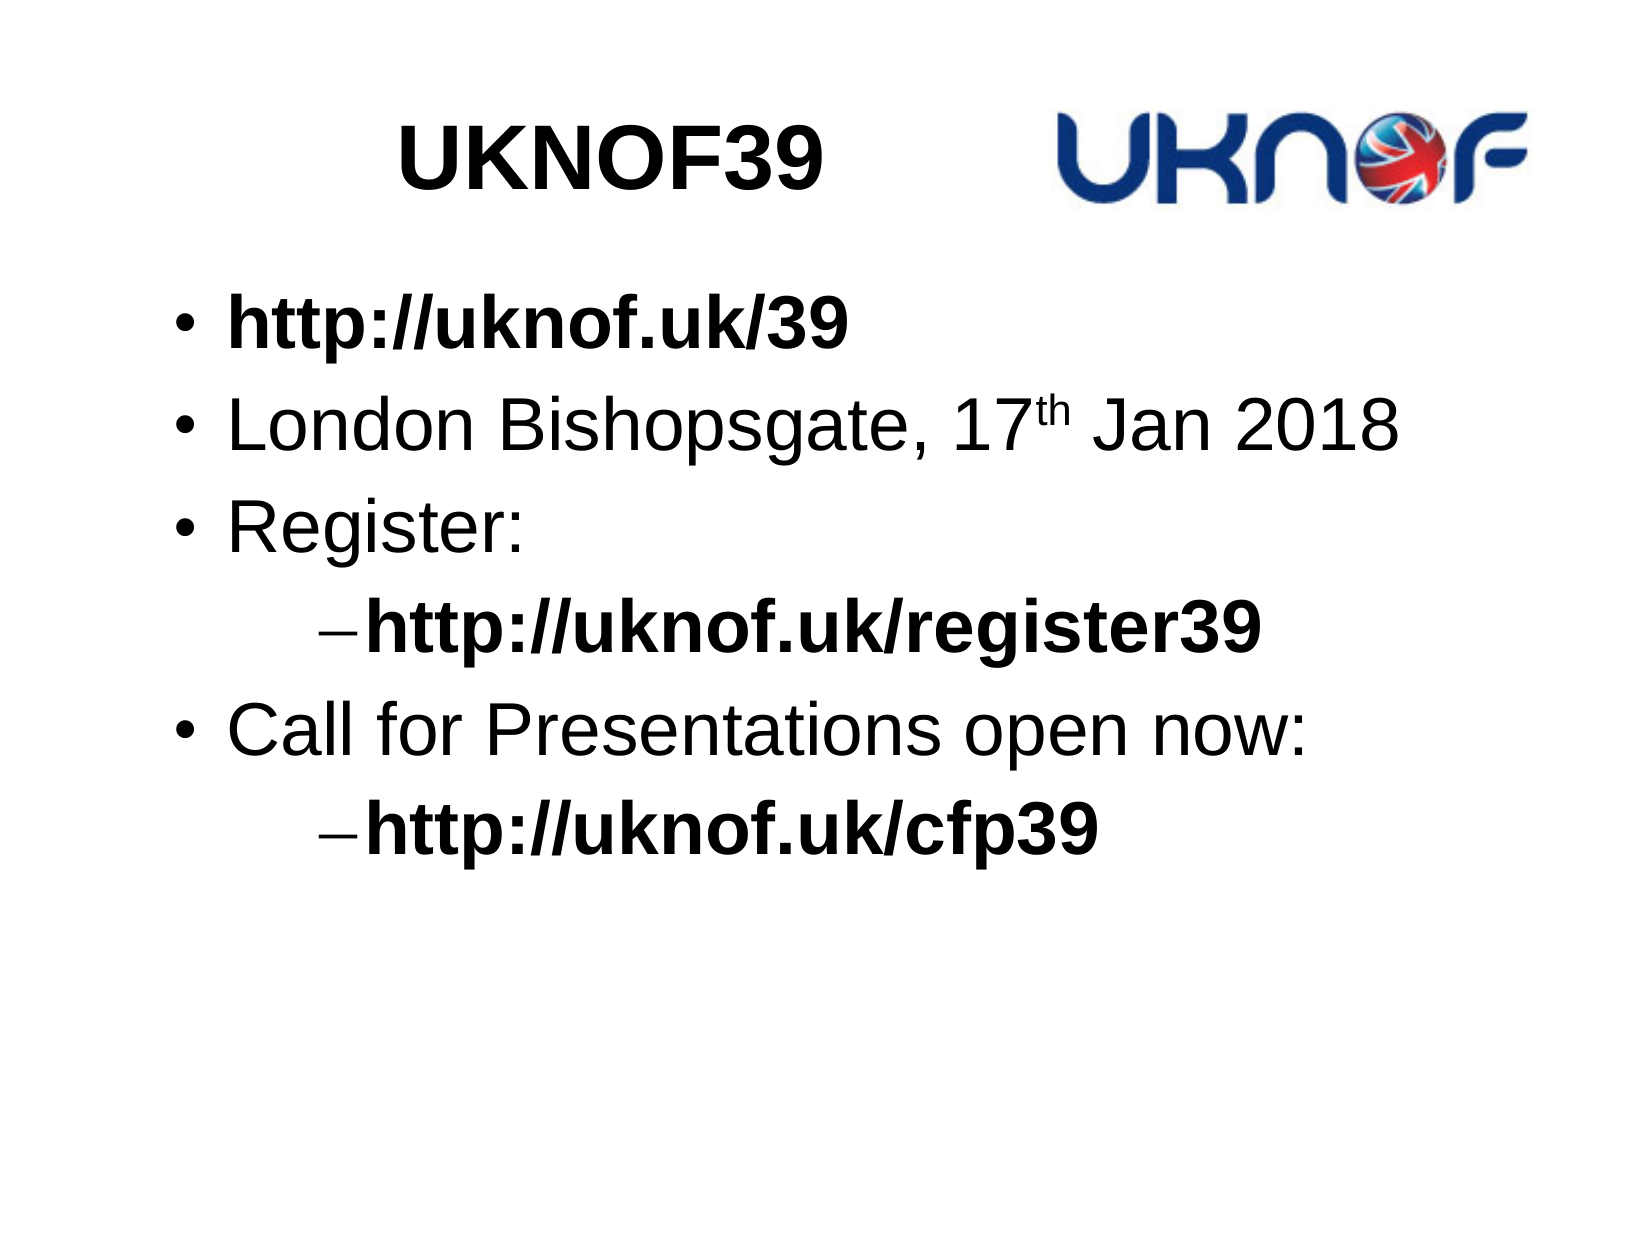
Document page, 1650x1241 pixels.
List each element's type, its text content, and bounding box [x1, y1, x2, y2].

list http://uknof.uk/39 London Bishopsgate, 17th Jan 2018 Register: http://uknof.uk/register39 Call for Presentations open now: http://uknof.uk/cfp39 [112, 280, 1515, 1013]
title UKNOF39 [123, 55, 1100, 262]
picture [1100, 93, 1536, 225]
